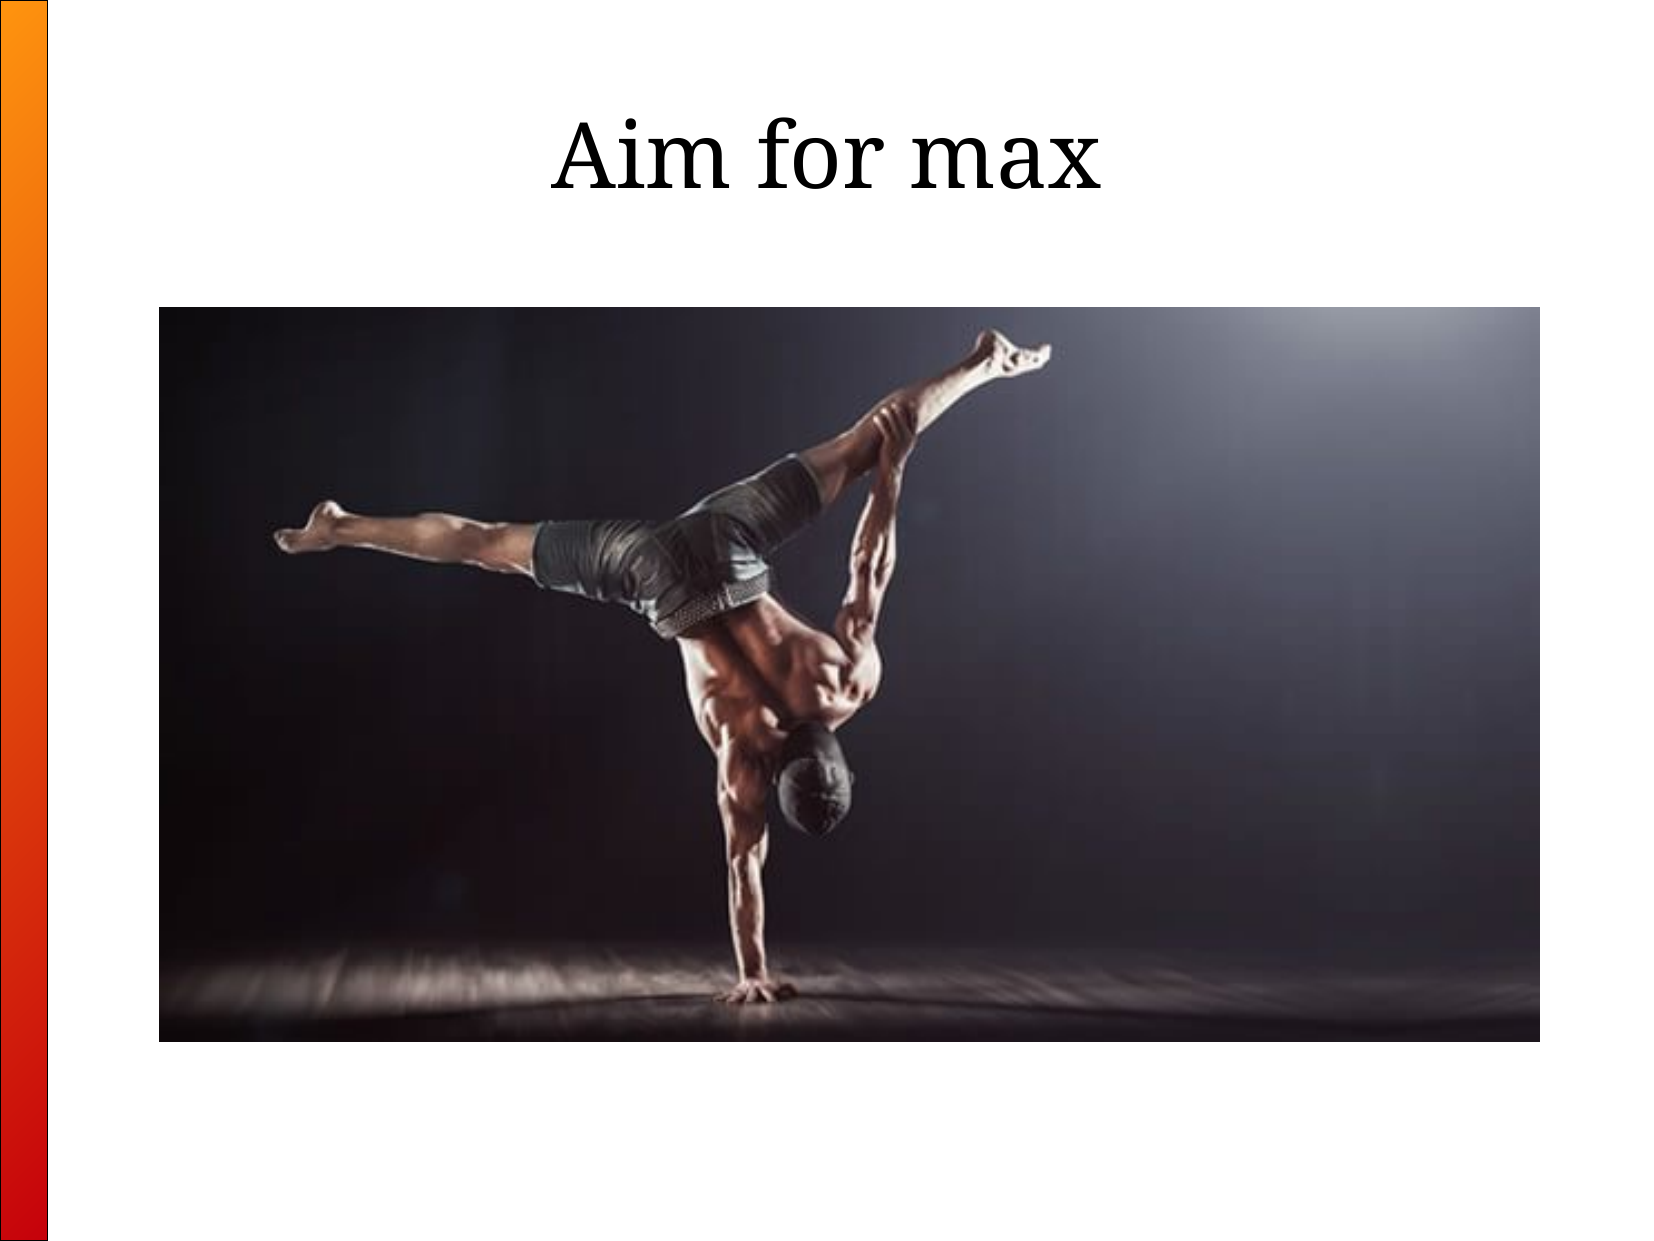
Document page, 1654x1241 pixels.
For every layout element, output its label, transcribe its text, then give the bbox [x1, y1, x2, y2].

picture [159, 307, 1540, 1042]
title Aim for max [82, 49, 1571, 257]
text_box [0, 0, 48, 1241]
